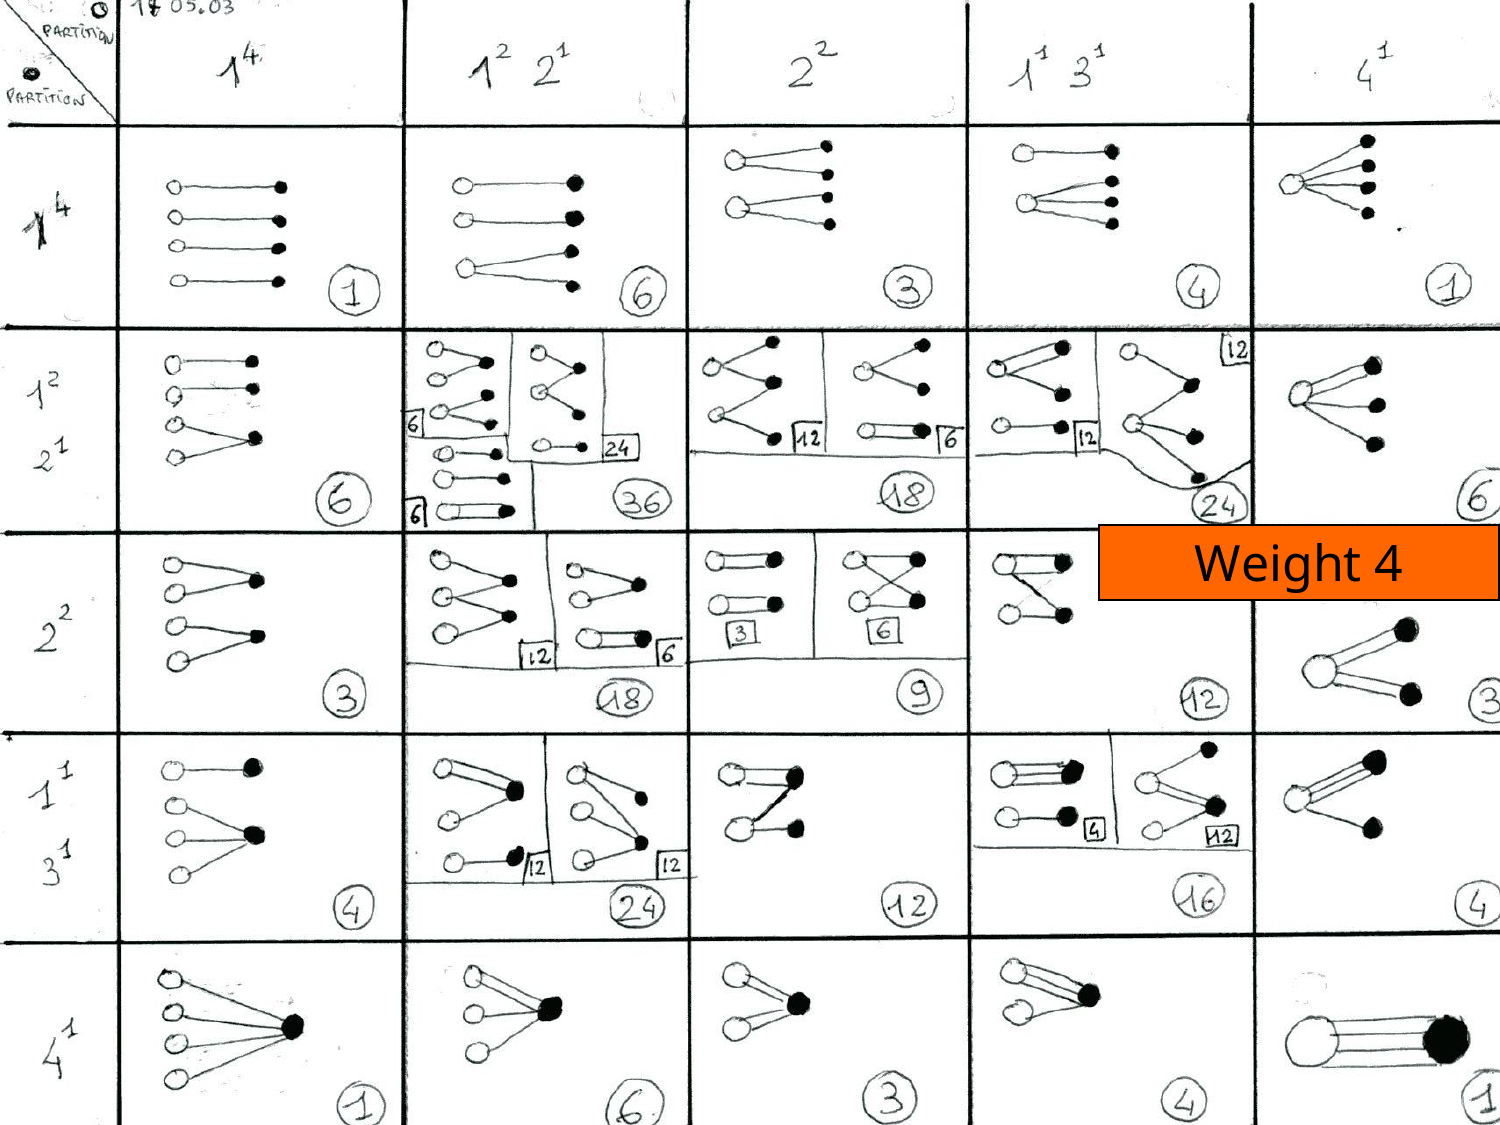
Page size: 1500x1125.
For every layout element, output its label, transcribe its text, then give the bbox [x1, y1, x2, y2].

picture [0, 0, 1500, 1125]
text_box Weight 4 [1099, 525, 1500, 601]
